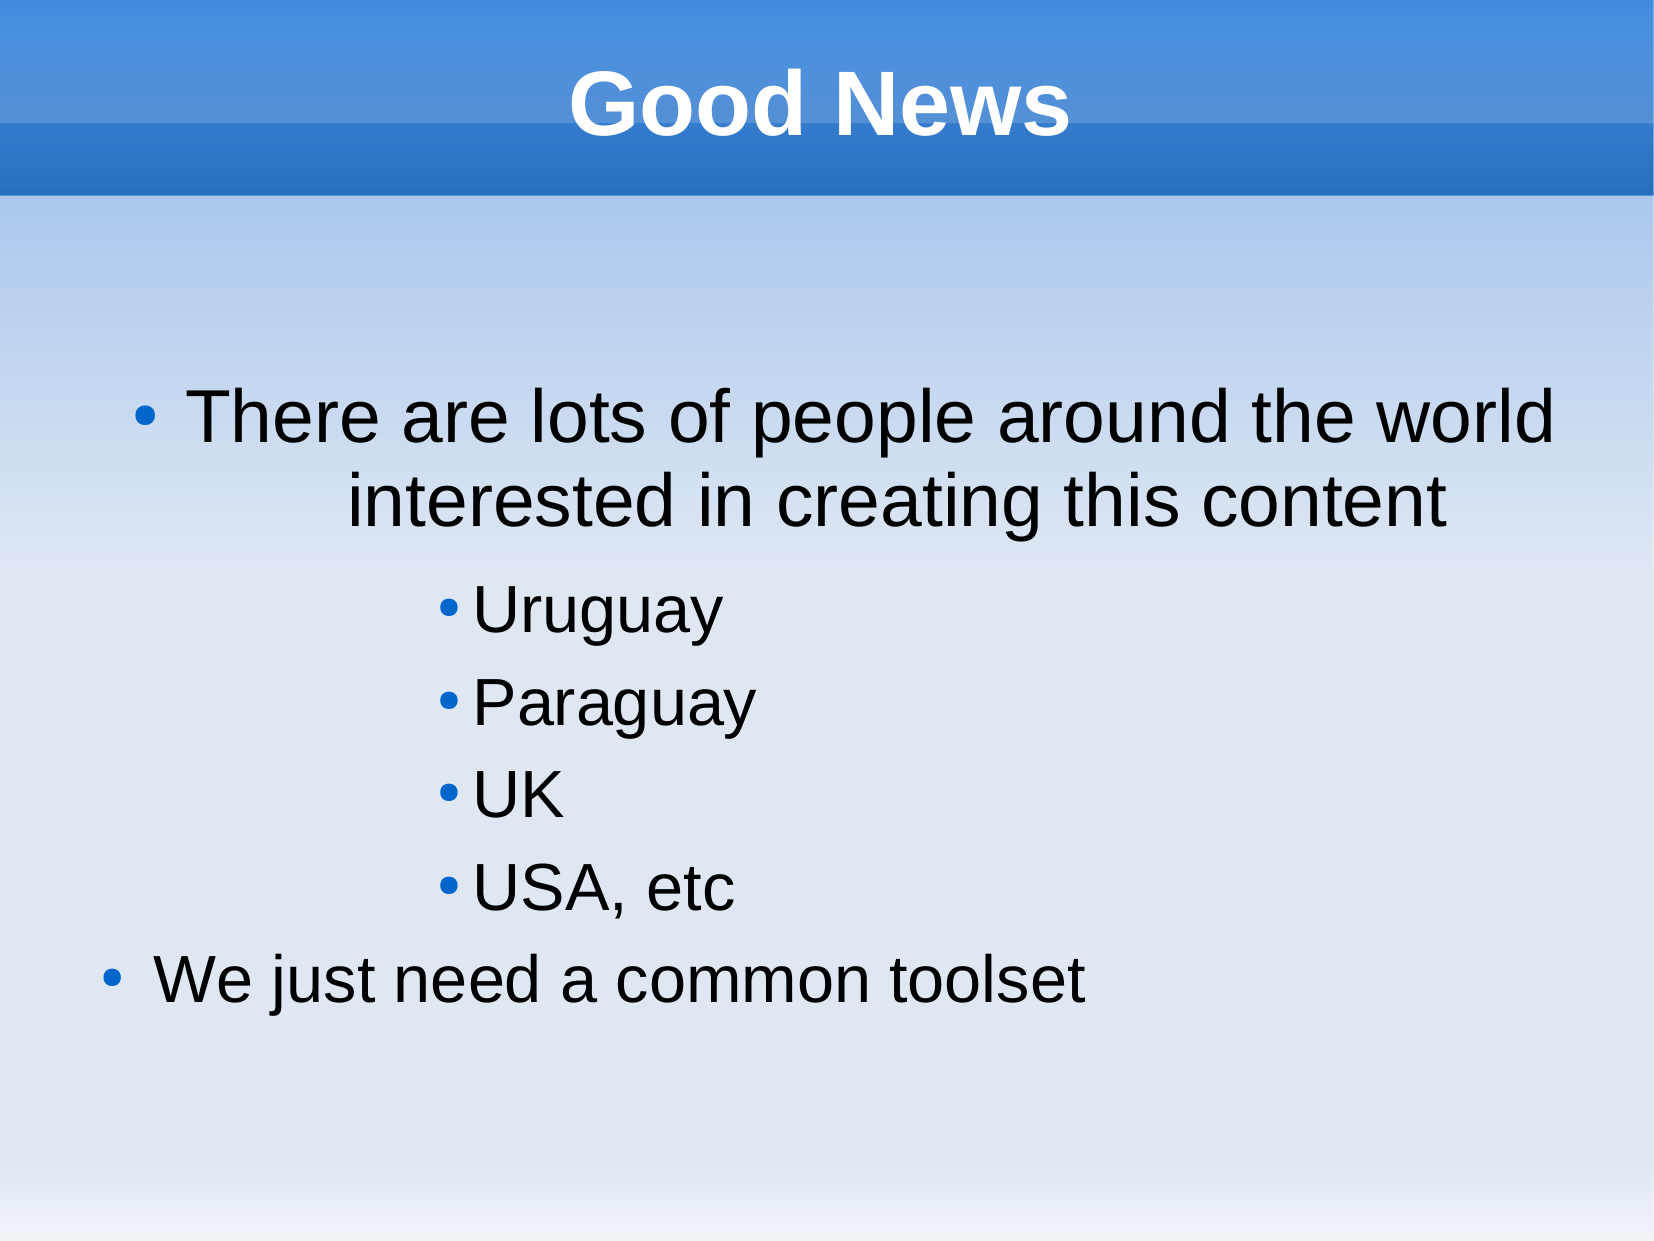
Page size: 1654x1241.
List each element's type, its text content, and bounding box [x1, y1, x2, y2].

title Good News [76, 0, 1565, 208]
list There are lots of people around the world interested in creating this content Uruguay Paraguay UK USA, etc We just need a common toolset [82, 375, 1571, 1109]
picture [0, 0, 1654, 1241]
